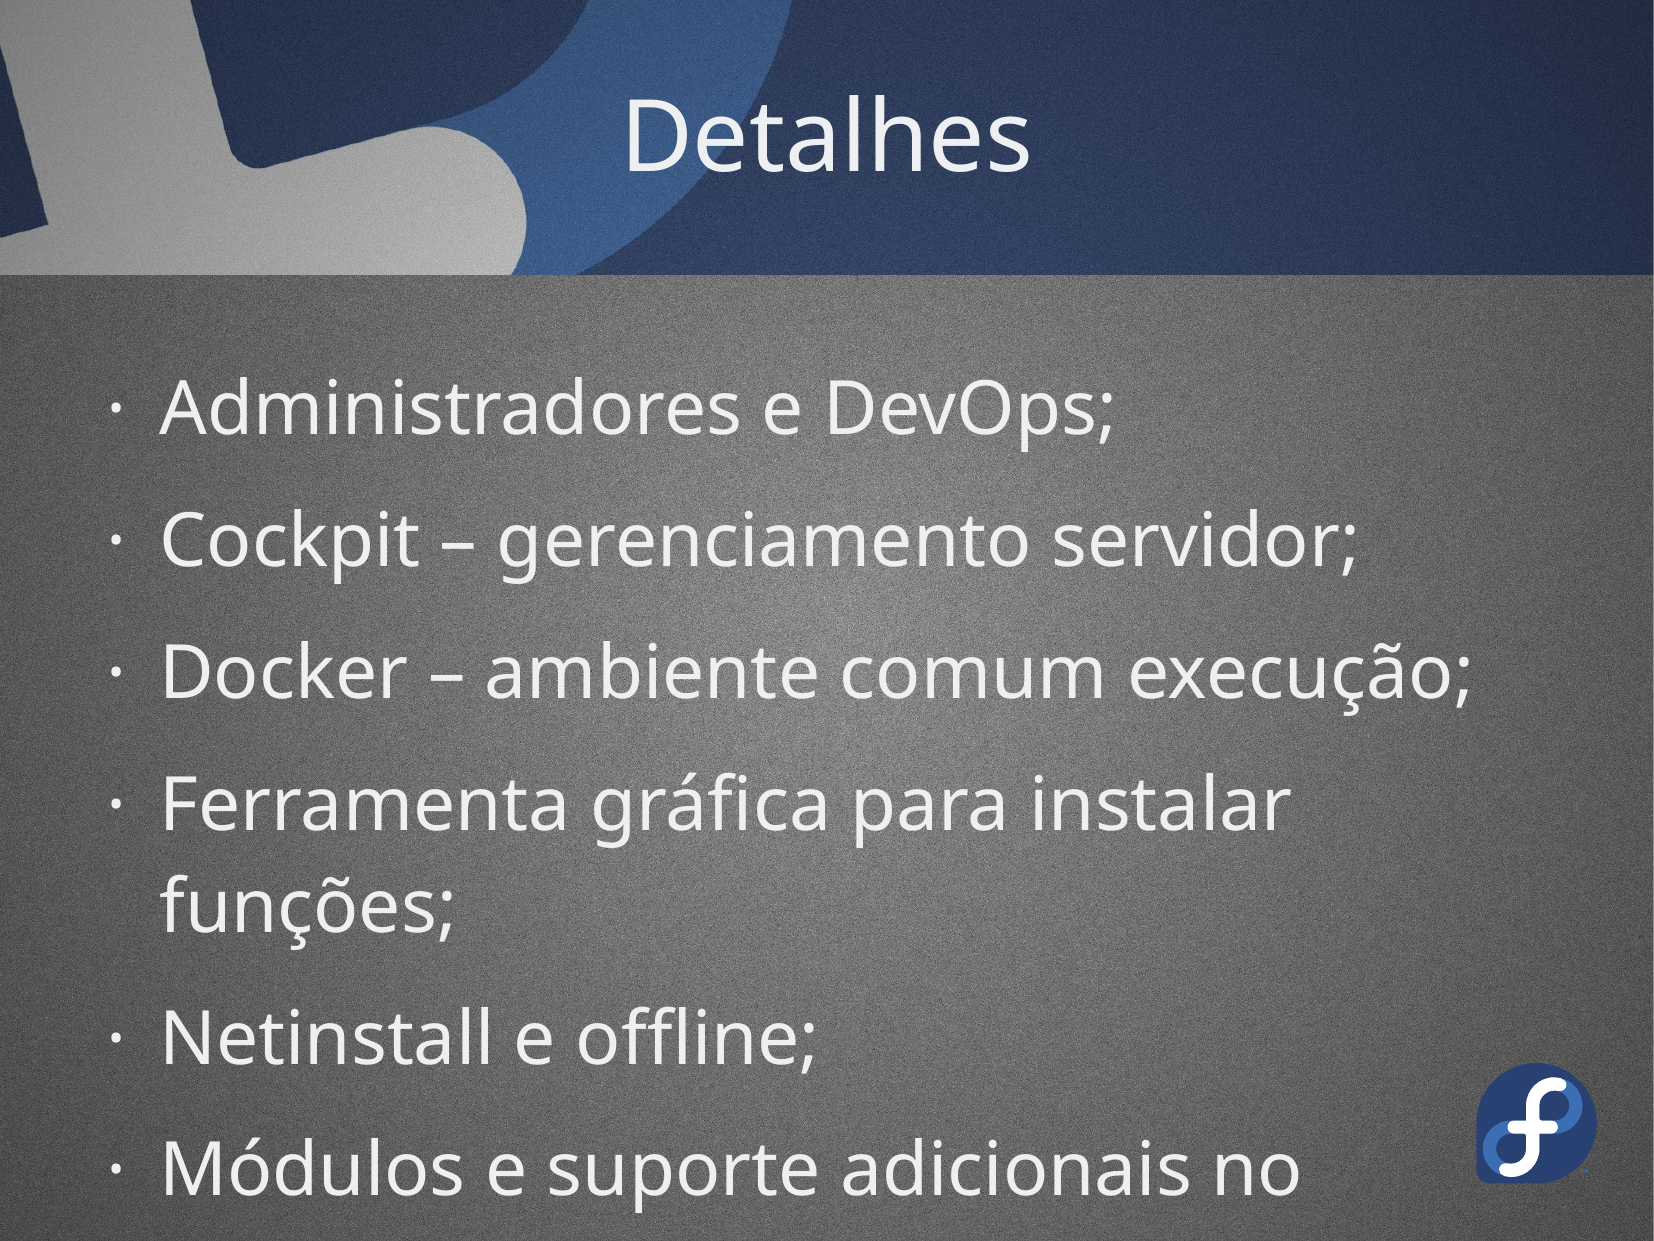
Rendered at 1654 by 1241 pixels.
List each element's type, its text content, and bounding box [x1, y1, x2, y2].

title Detalhes [88, 29, 1565, 237]
picture [0, 0, 1654, 1241]
list Administradores e DevOps; Cockpit – gerenciamento servidor; Docker – ambiente comum execução; Ferramenta gráfica para instalar funções; Netinstall e offline; Módulos e suporte adicionais no Kernel. [88, 354, 1565, 1111]
